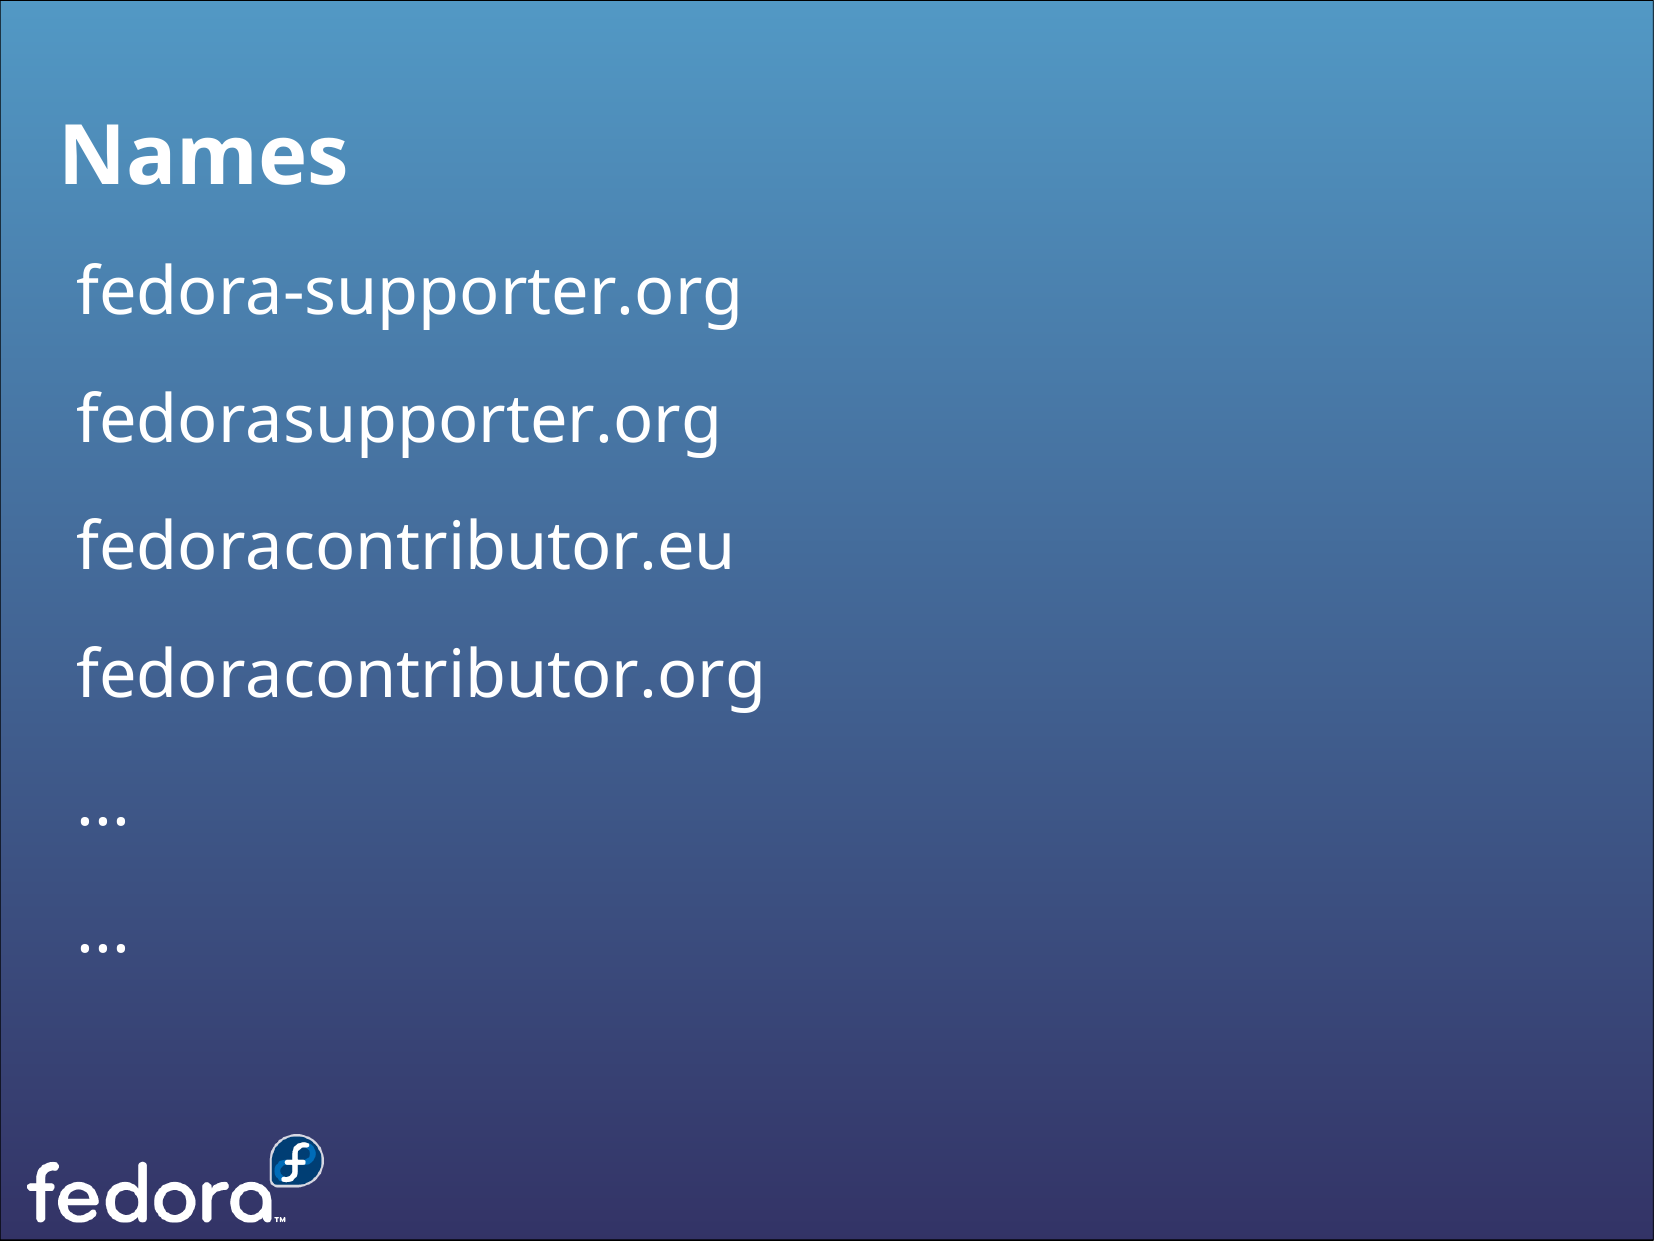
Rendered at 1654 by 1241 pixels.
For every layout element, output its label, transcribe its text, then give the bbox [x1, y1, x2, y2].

list fedora-supporter.org fedorasupporter.org fedoracontributor.eu fedoracontributor.org ... ... [59, 236, 1624, 1063]
title Names [59, 88, 1624, 207]
picture [26, 1133, 325, 1223]
